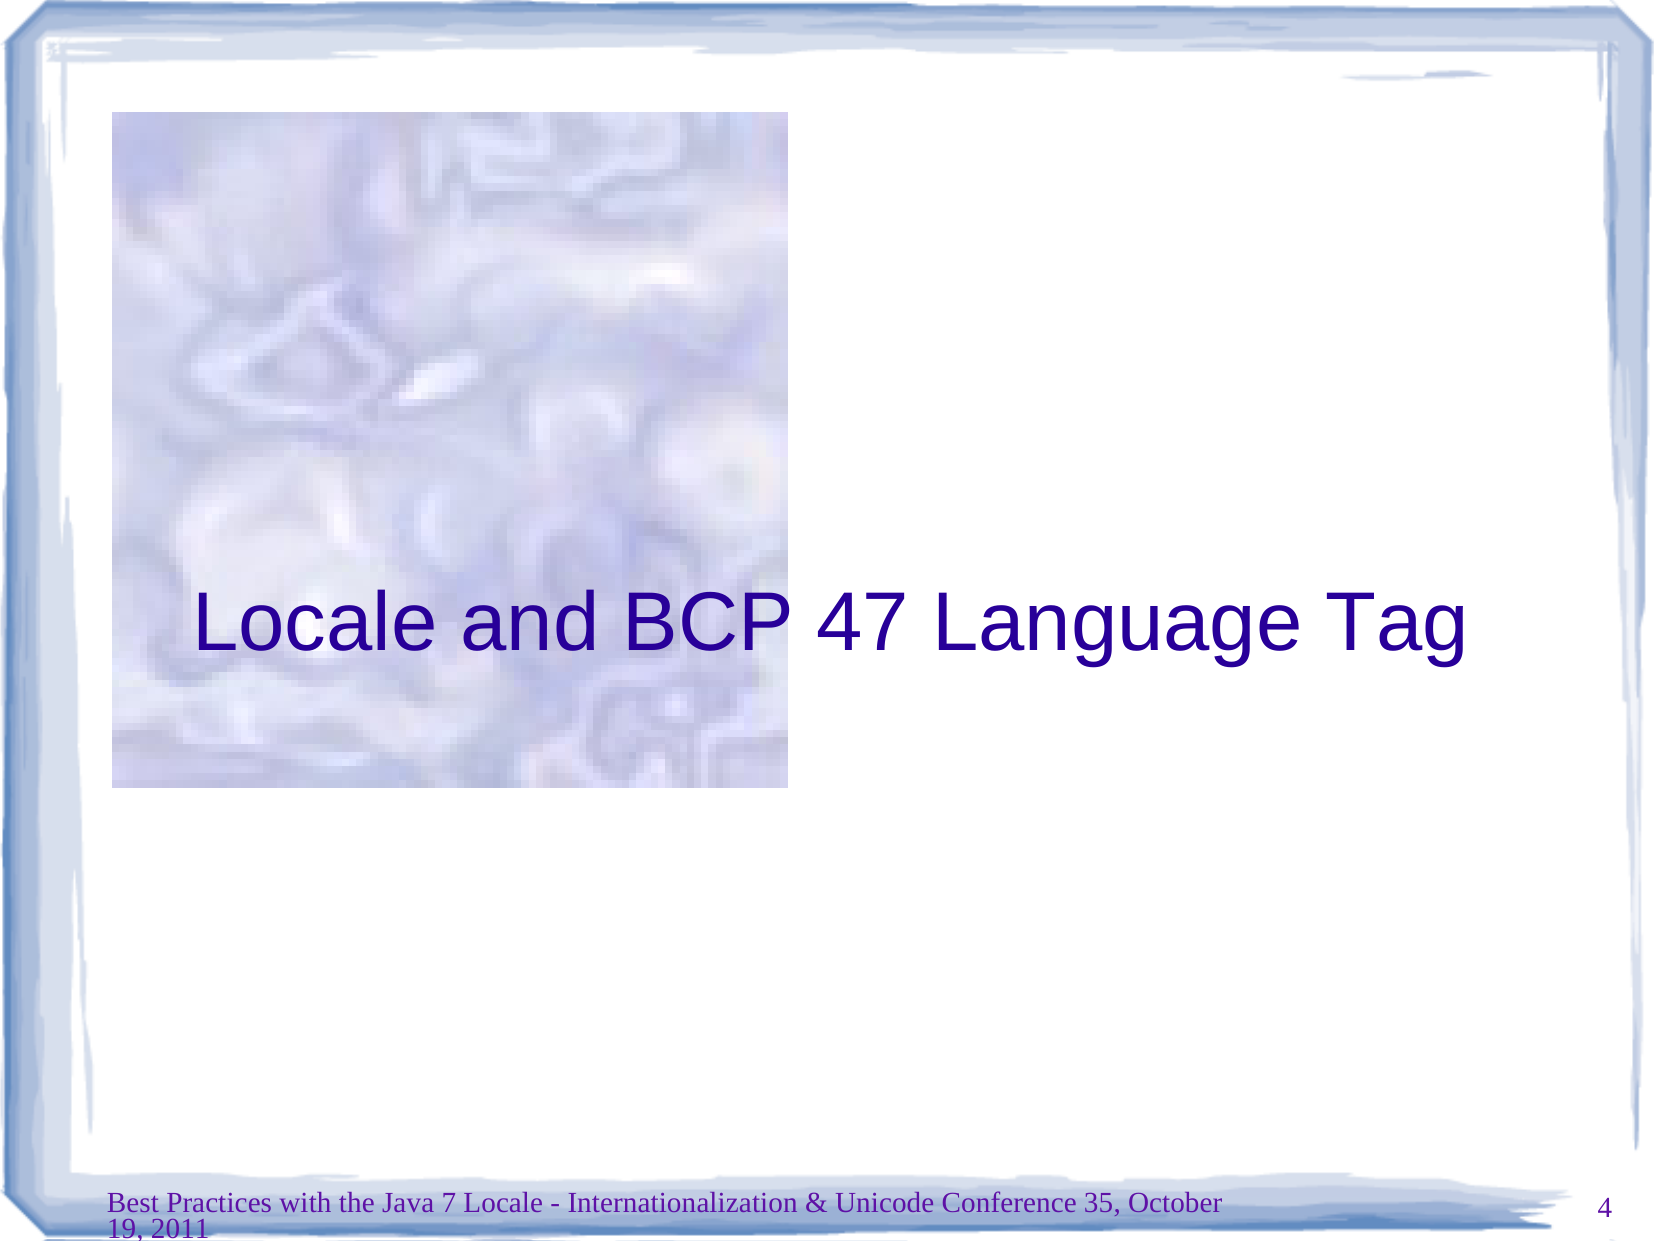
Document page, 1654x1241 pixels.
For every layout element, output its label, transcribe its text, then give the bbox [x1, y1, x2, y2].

subtitle Locale and BCP 47 Language Tag [86, 75, 1576, 1169]
picture [0, 0, 1654, 1241]
